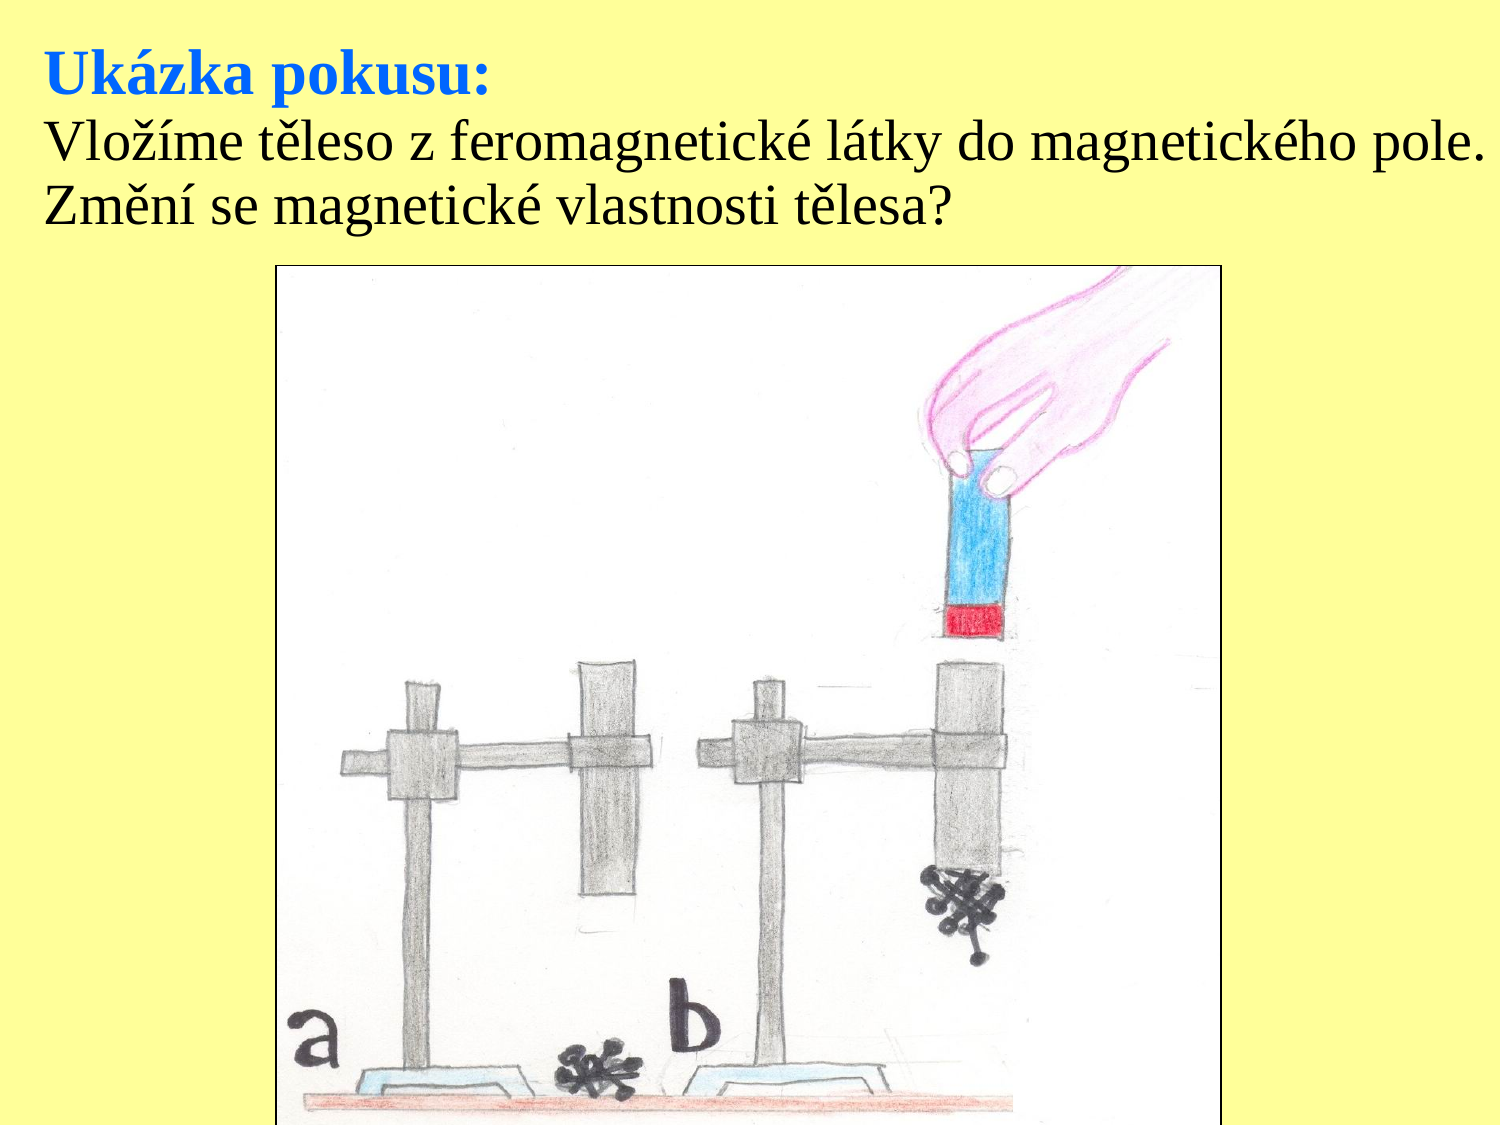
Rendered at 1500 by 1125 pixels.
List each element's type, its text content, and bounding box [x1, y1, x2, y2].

picture [276, 266, 1221, 1125]
text_box Ukázka pokusu: Vložíme těleso z feromagnetické látky do magnetického pole. Změní se magnetické vlastnosti tělesa? [28, 29, 1500, 246]
